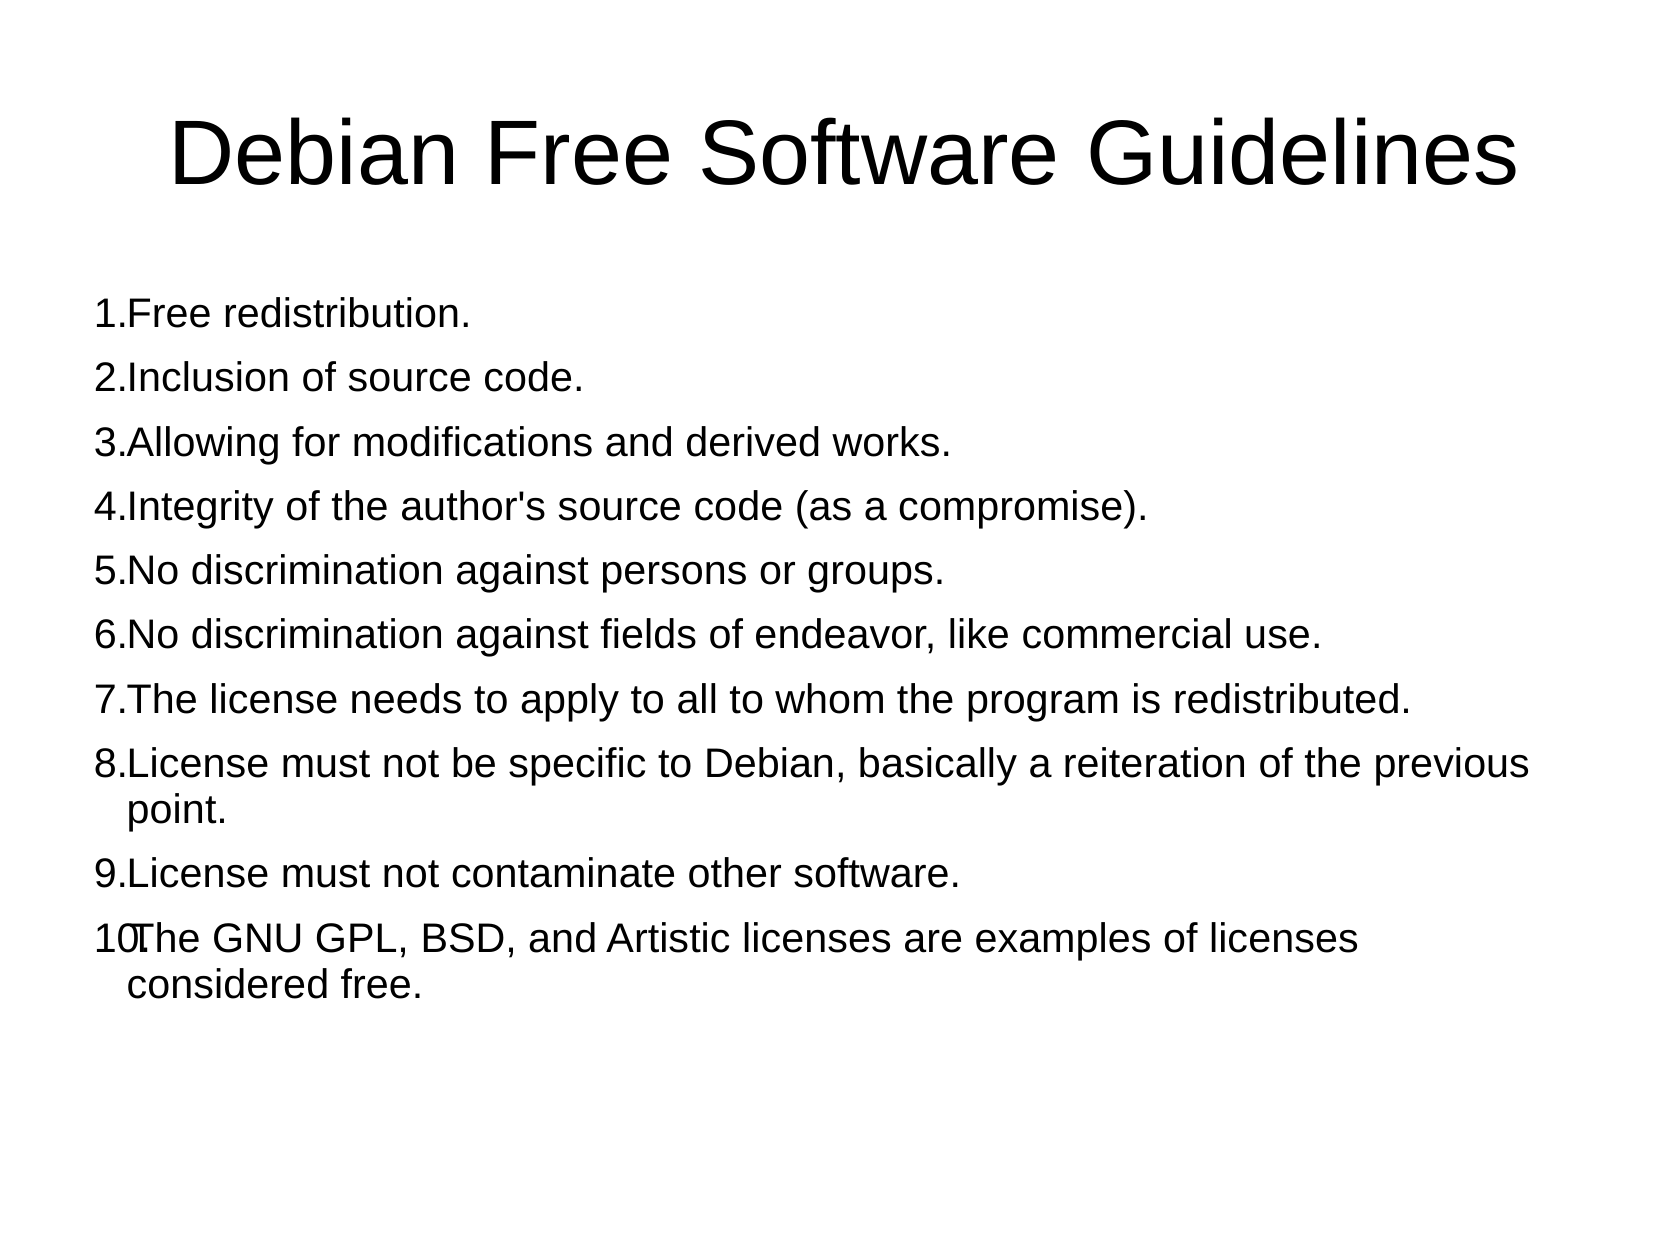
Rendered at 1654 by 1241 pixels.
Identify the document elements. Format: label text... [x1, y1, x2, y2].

title Debian Free Software Guidelines [82, 49, 1571, 257]
list Free redistribution. Inclusion of source code. Allowing for modifications and derived works. Integrity of the author's source code (as a compromise). No discrimination against persons or groups. No discrimination against fields of endeavor, like commercial use. The license needs to apply to all to whom the program is redistributed. License must not be specific to Debian, basically a reiteration of the previous point. License must not contaminate other software. The GNU GPL, BSD, and Artistic licenses are examples of licenses considered free. [82, 290, 1571, 1010]
